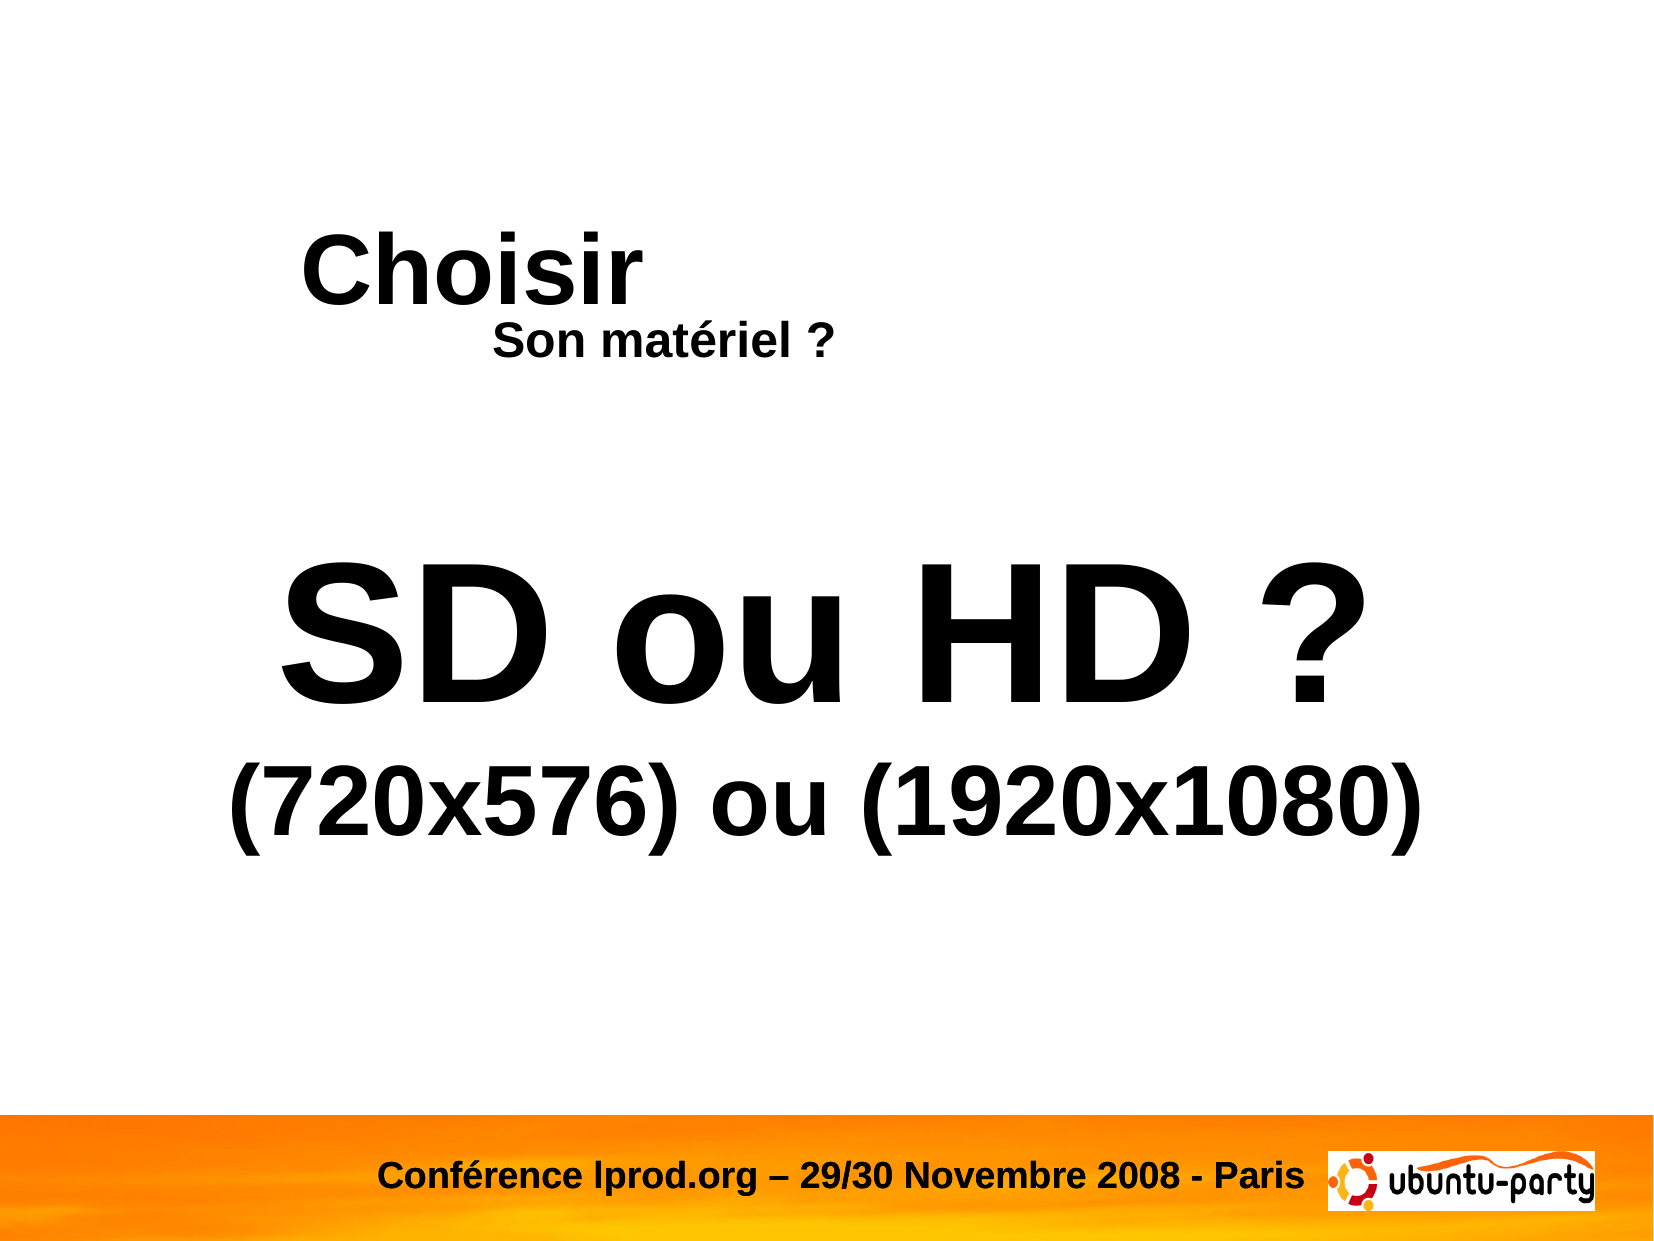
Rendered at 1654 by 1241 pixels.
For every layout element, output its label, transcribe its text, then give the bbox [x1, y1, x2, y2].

text_box Son matériel ? [118, 304, 1211, 384]
text_box Conférence lprod.org – 29/30 Novembre 2008 - Paris [295, 1147, 1388, 1211]
picture [0, 1115, 1654, 1241]
text_box SD ou HD ? (720x576) ou (1920x1080) [177, 514, 1477, 916]
text_box Choisir [59, 206, 886, 351]
